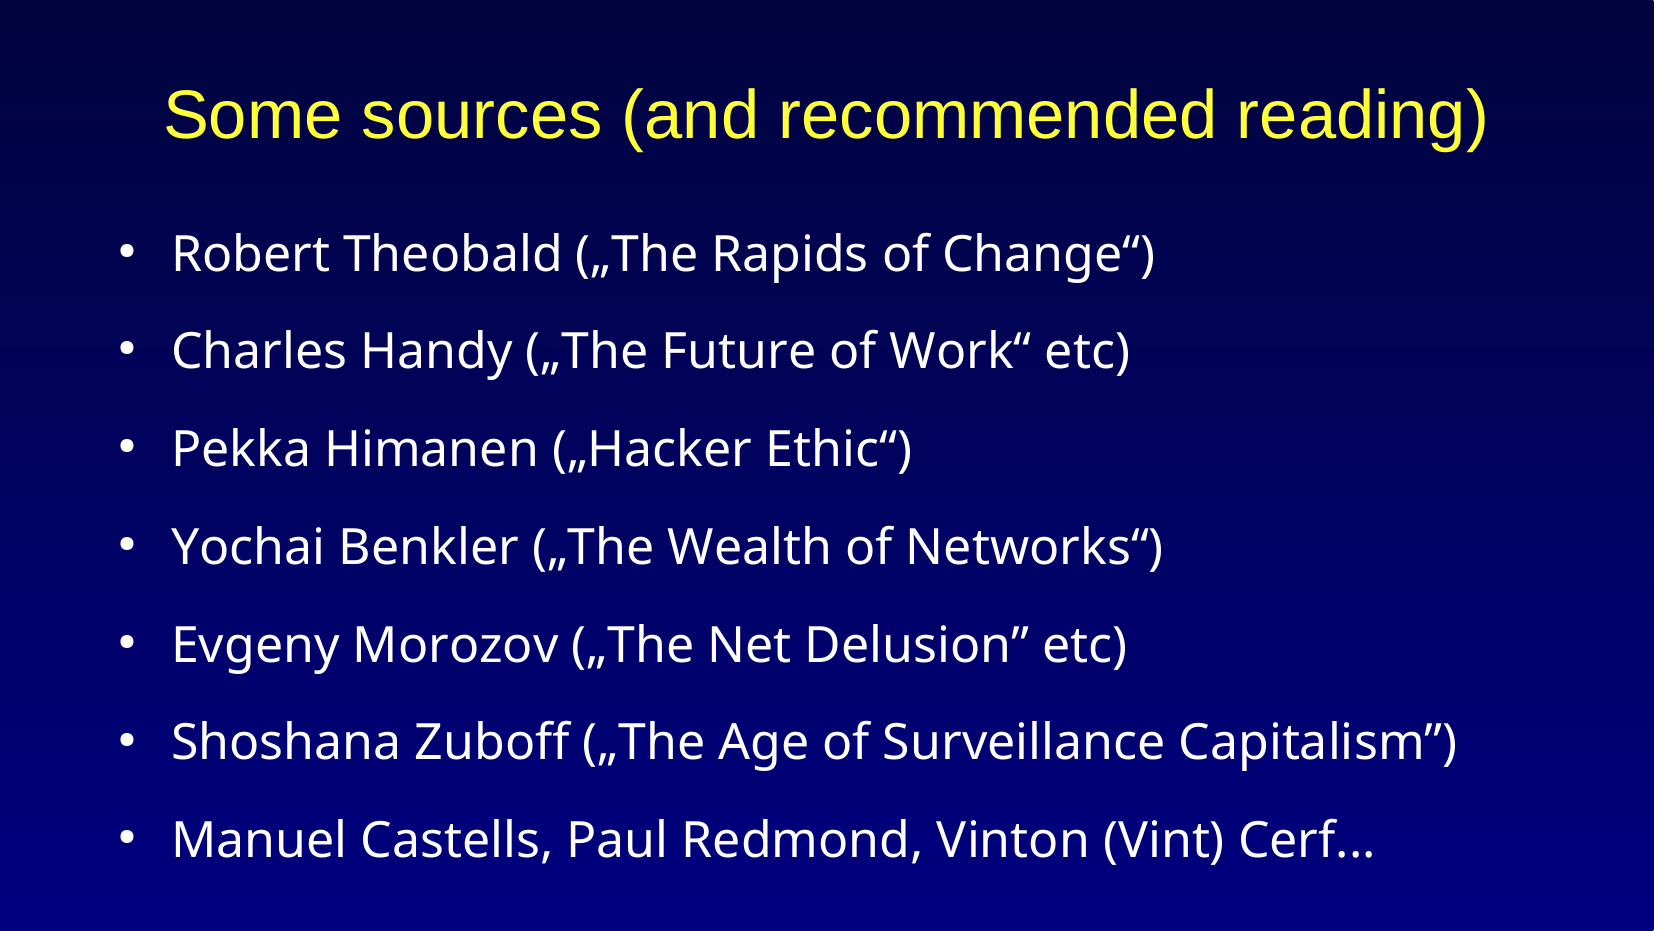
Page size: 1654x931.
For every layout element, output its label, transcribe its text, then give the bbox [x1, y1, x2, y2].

title Some sources (and recommended reading) [82, 37, 1571, 193]
list Robert Theobald („The Rapids of Change“) Charles Handy („The Future of Work“ etc) Pekka Himanen („Hacker Ethic“) Yochai Benkler („The Wealth of Networks“) Evgeny Morozov („The Net Delusion” etc) Shoshana Zuboff („The Age of Surveillance Capitalism”) Manuel Castells, Paul Redmond, Vinton (Vint) Cerf... [82, 217, 1571, 858]
